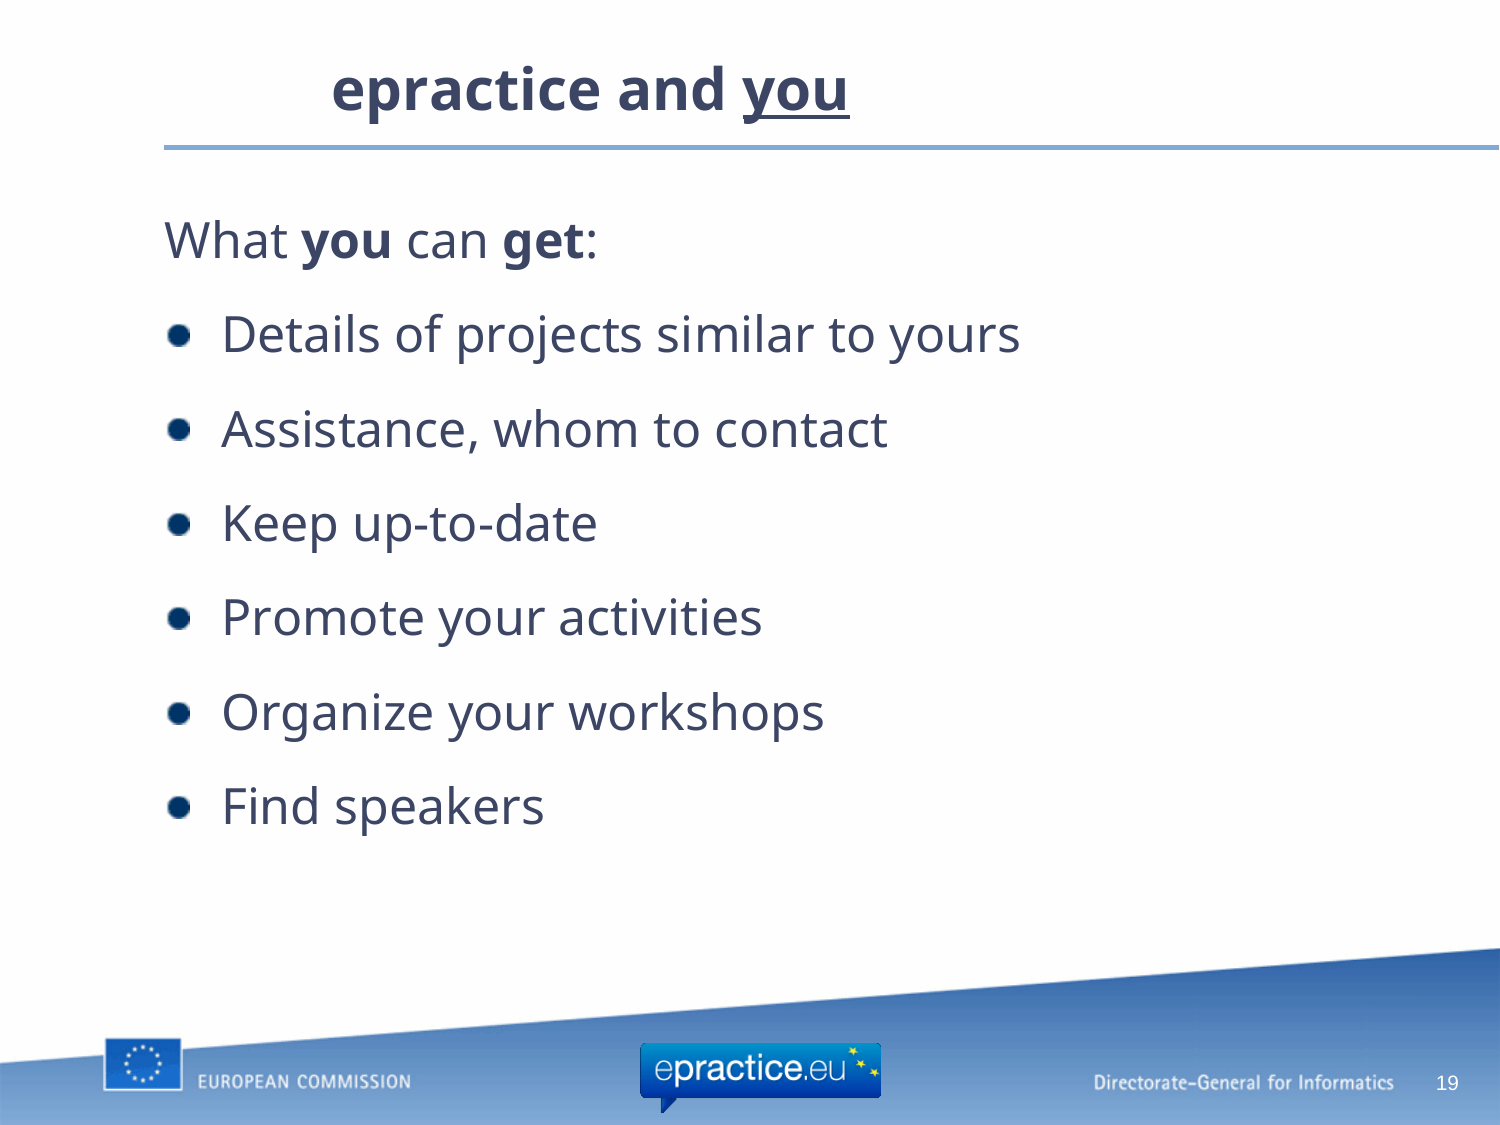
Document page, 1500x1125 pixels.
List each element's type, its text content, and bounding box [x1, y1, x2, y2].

picture [0, 0, 1500, 1125]
list What you can get: Details of projects similar to yours Assistance, whom to contact Keep up-to-date Promote your activities Organize your workshops Find speakers [150, 204, 1452, 929]
title epractice and you [316, 34, 1447, 149]
